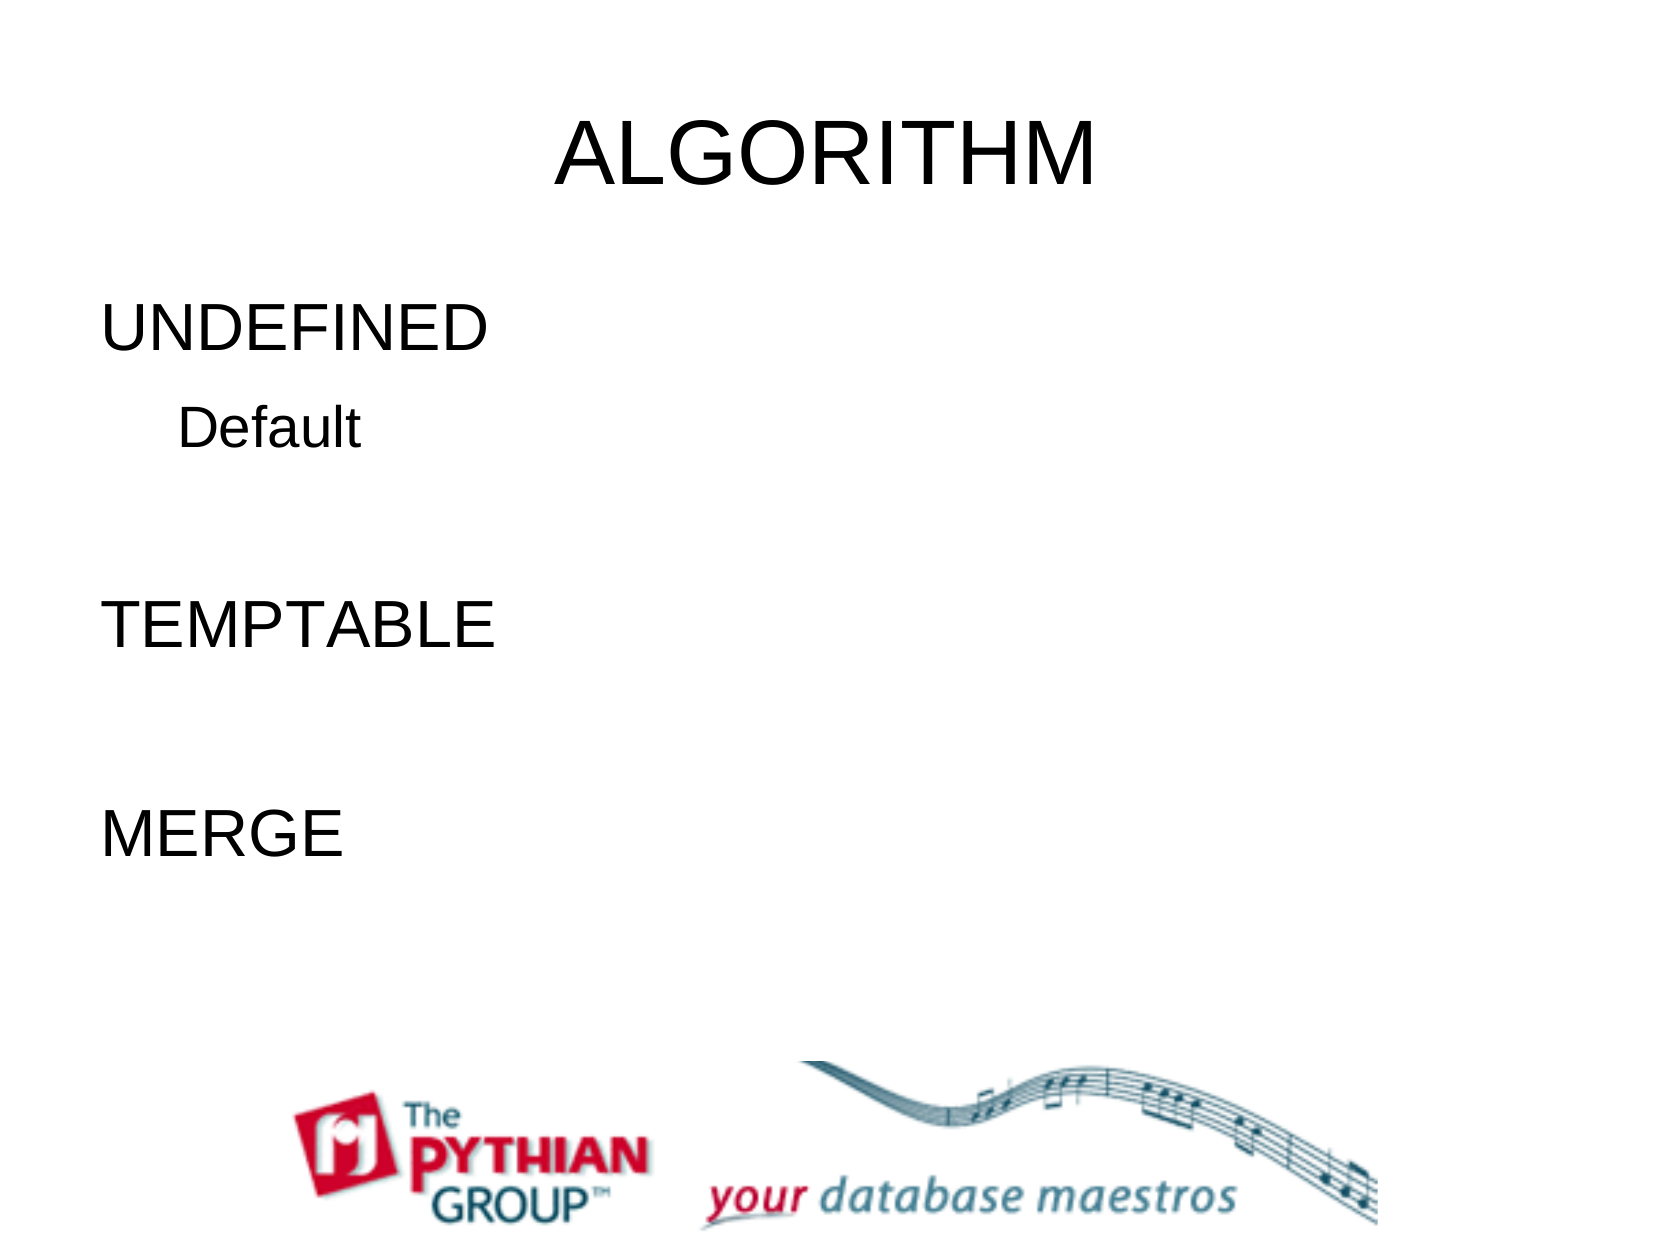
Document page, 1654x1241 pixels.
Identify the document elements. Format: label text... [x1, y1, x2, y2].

list UNDEFINED Default TEMPTABLE MERGE [82, 290, 1571, 1094]
picture [266, 1094, 1378, 1241]
title ALGORITHM [82, 49, 1571, 257]
